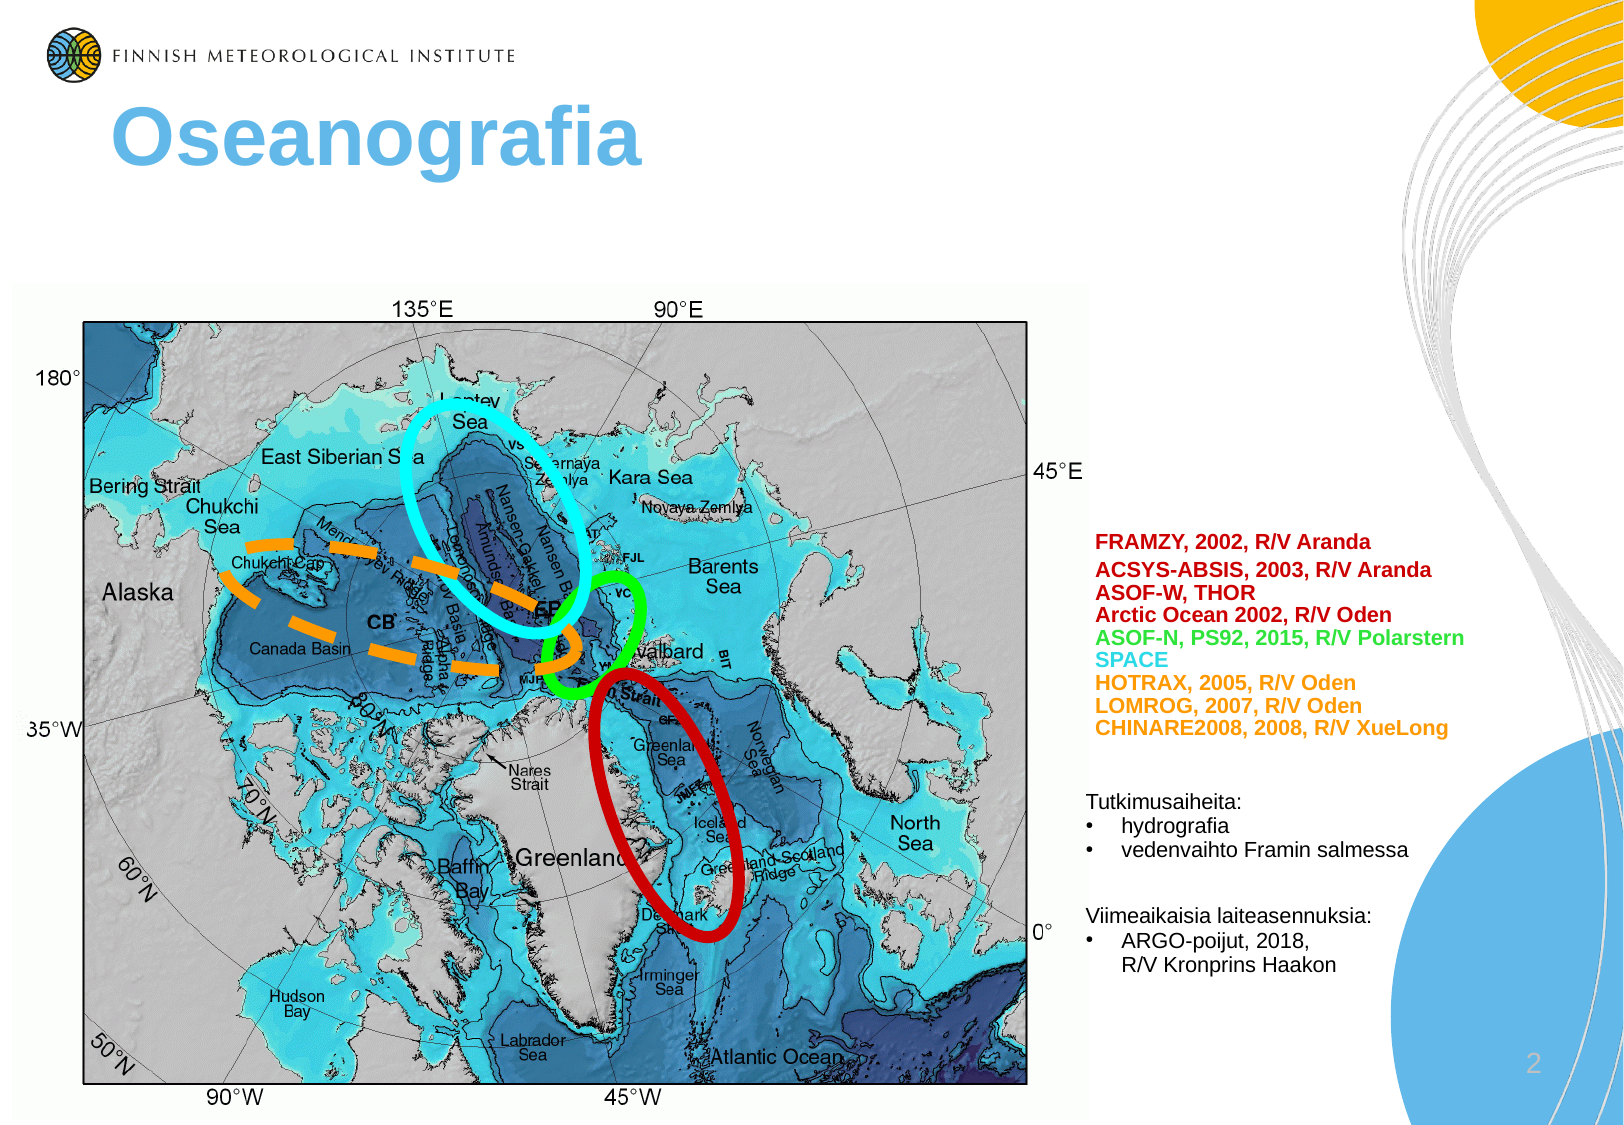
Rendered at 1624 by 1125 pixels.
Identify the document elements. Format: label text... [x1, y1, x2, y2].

text_box Tutkimusaiheita: hydrografia vedenvaihto Framin salmessa Viimeaikaisia laiteasennuksia: ARGO-poijut, 2018, R/V Kronprins Haakon [1070, 782, 1624, 1125]
picture [12, 283, 1089, 1120]
picture [46, 27, 514, 83]
title Oseanografia [110, 90, 1454, 264]
text_box FRAMZY, 2002, R/V Aranda ACSYS-ABSIS, 2003, R/V Aranda ASOF-W, THOR Arctic Ocean 2002, R/V Oden ASOF-N, PS92, 2015, R/V Polarstern SPACE HOTRAX, 2005, R/V Oden LOMROG, 2007, R/V Oden CHINARE2008, 2008, R/V XueLong [1080, 521, 1481, 748]
picture [1376, 0, 1624, 782]
